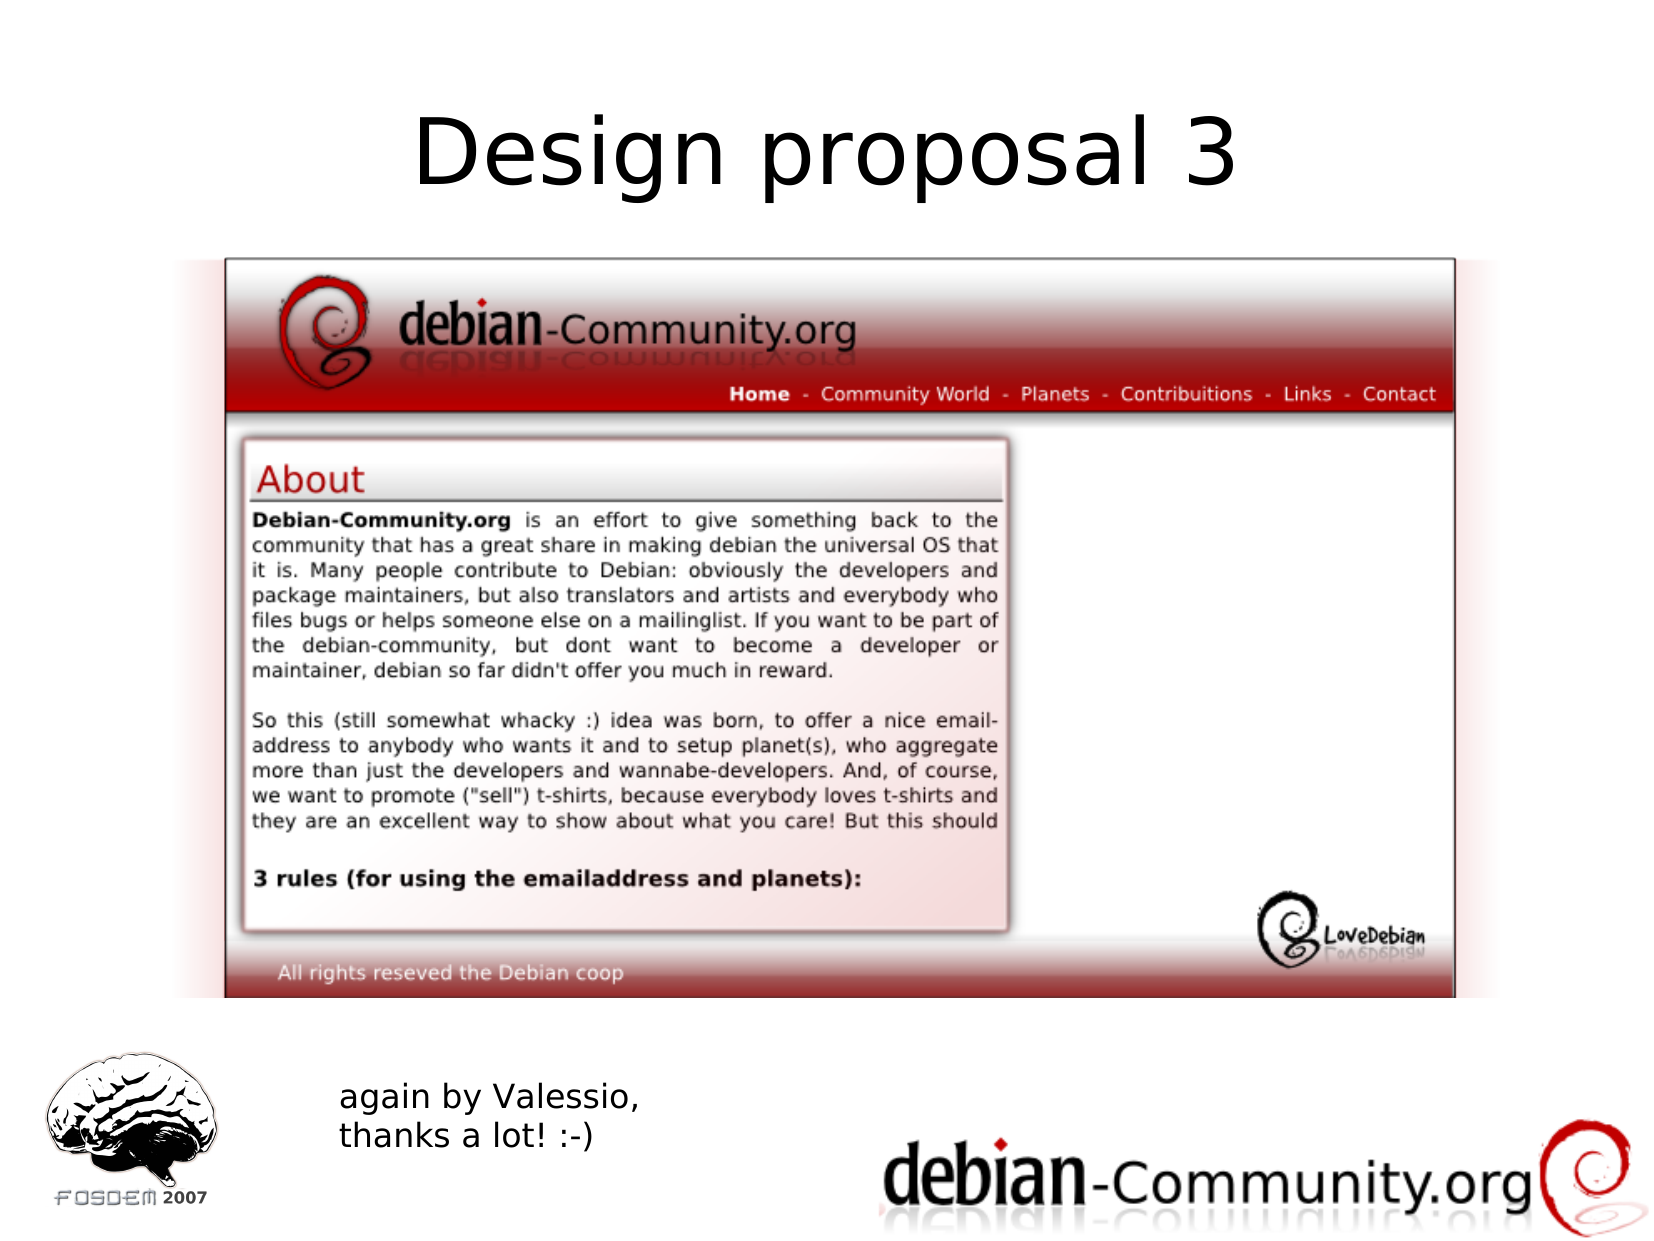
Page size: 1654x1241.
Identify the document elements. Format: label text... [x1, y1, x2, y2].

title Design proposal 3 [82, 49, 1571, 257]
picture [37, 1050, 226, 1211]
text_box again by Valessio, thanks a lot! :-) [324, 1070, 700, 1163]
picture [876, 1113, 1654, 1241]
picture [168, 257, 1503, 998]
